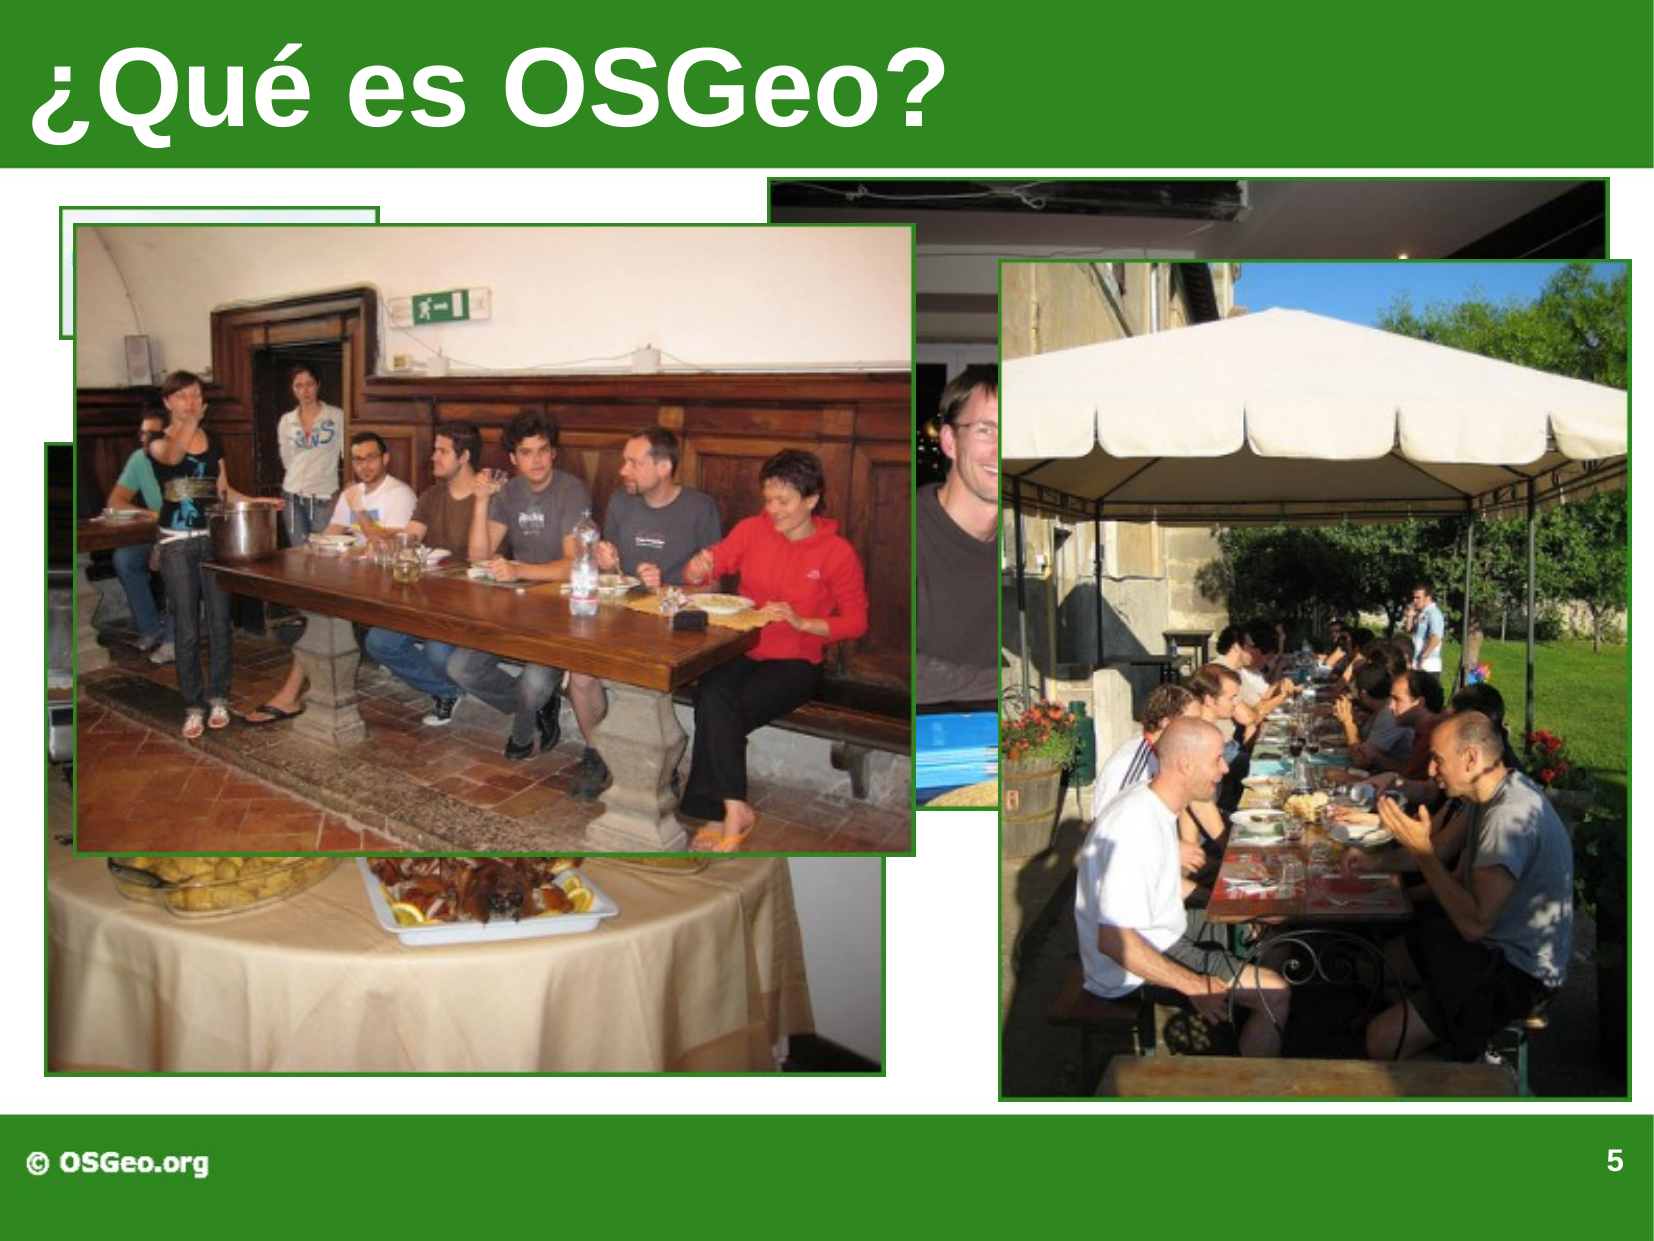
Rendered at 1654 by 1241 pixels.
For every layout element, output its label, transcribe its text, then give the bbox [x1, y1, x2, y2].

picture [0, 0, 1654, 1241]
text_box ¿Qué es OSGeo? [11, 17, 967, 159]
